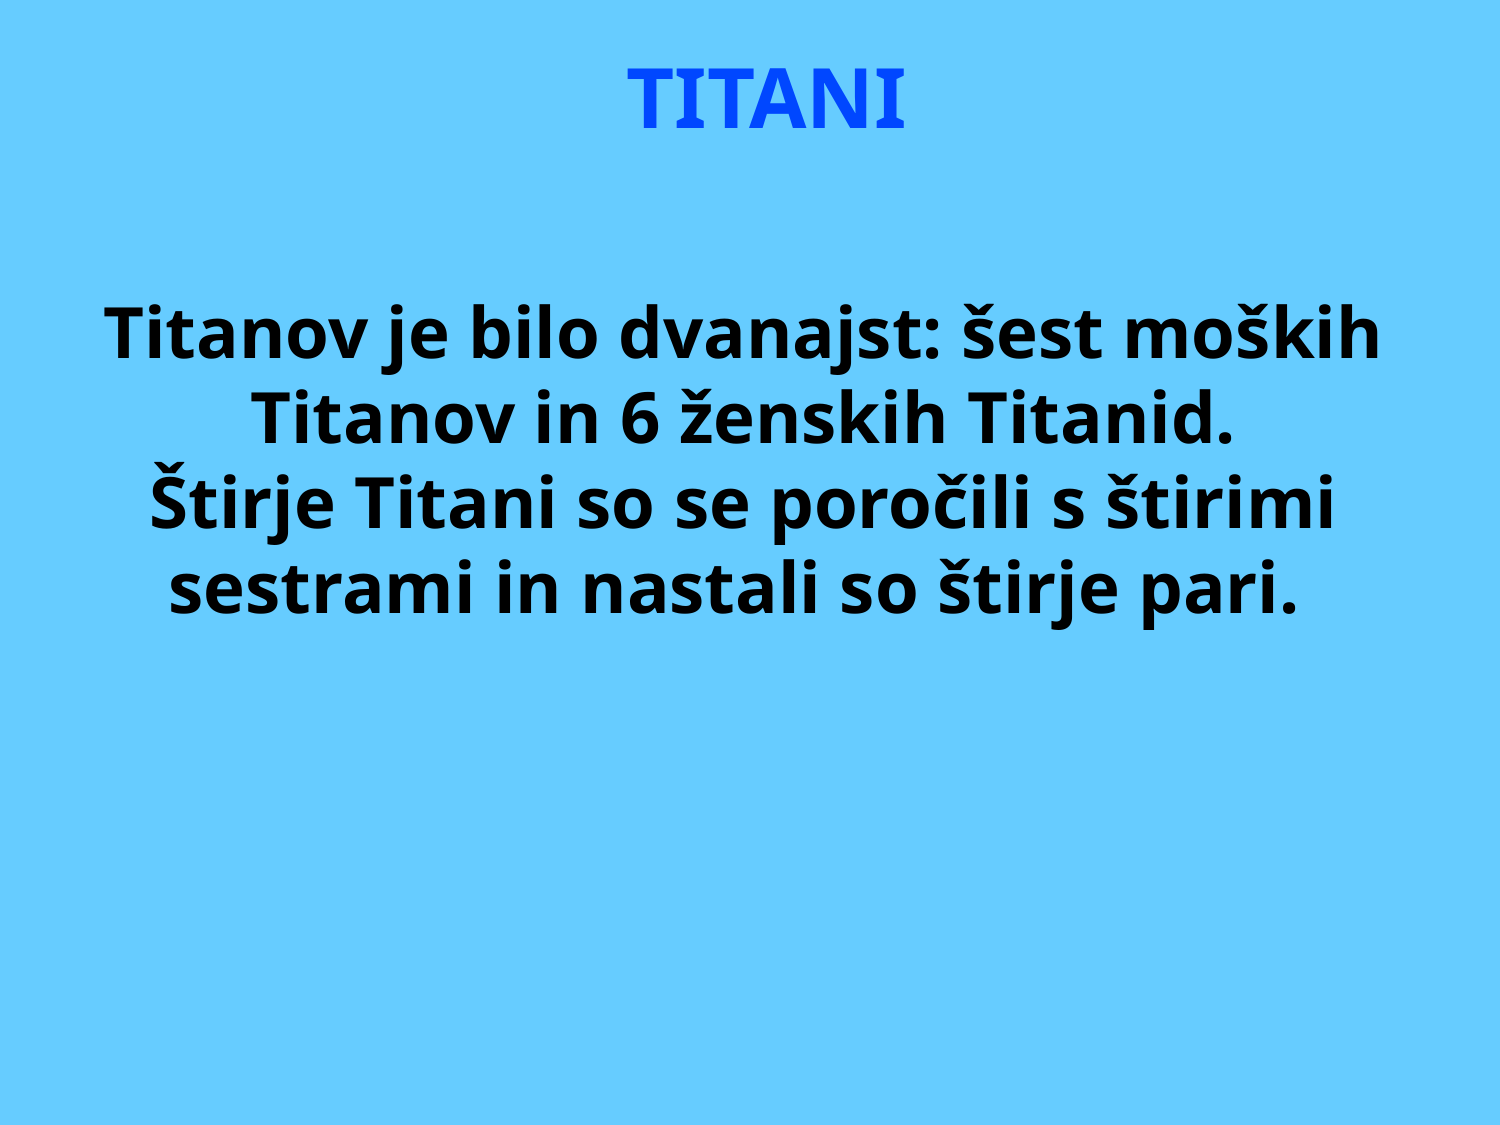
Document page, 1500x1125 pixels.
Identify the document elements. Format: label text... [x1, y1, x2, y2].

text_box Titanov je bilo dvanajst: šest moških Titanov in 6 ženskih Titanid. Štirje Titani so se poročili s štirimi sestrami in nastali so štirje pari. [50, 279, 1438, 635]
text_box TITANI [599, 37, 935, 154]
